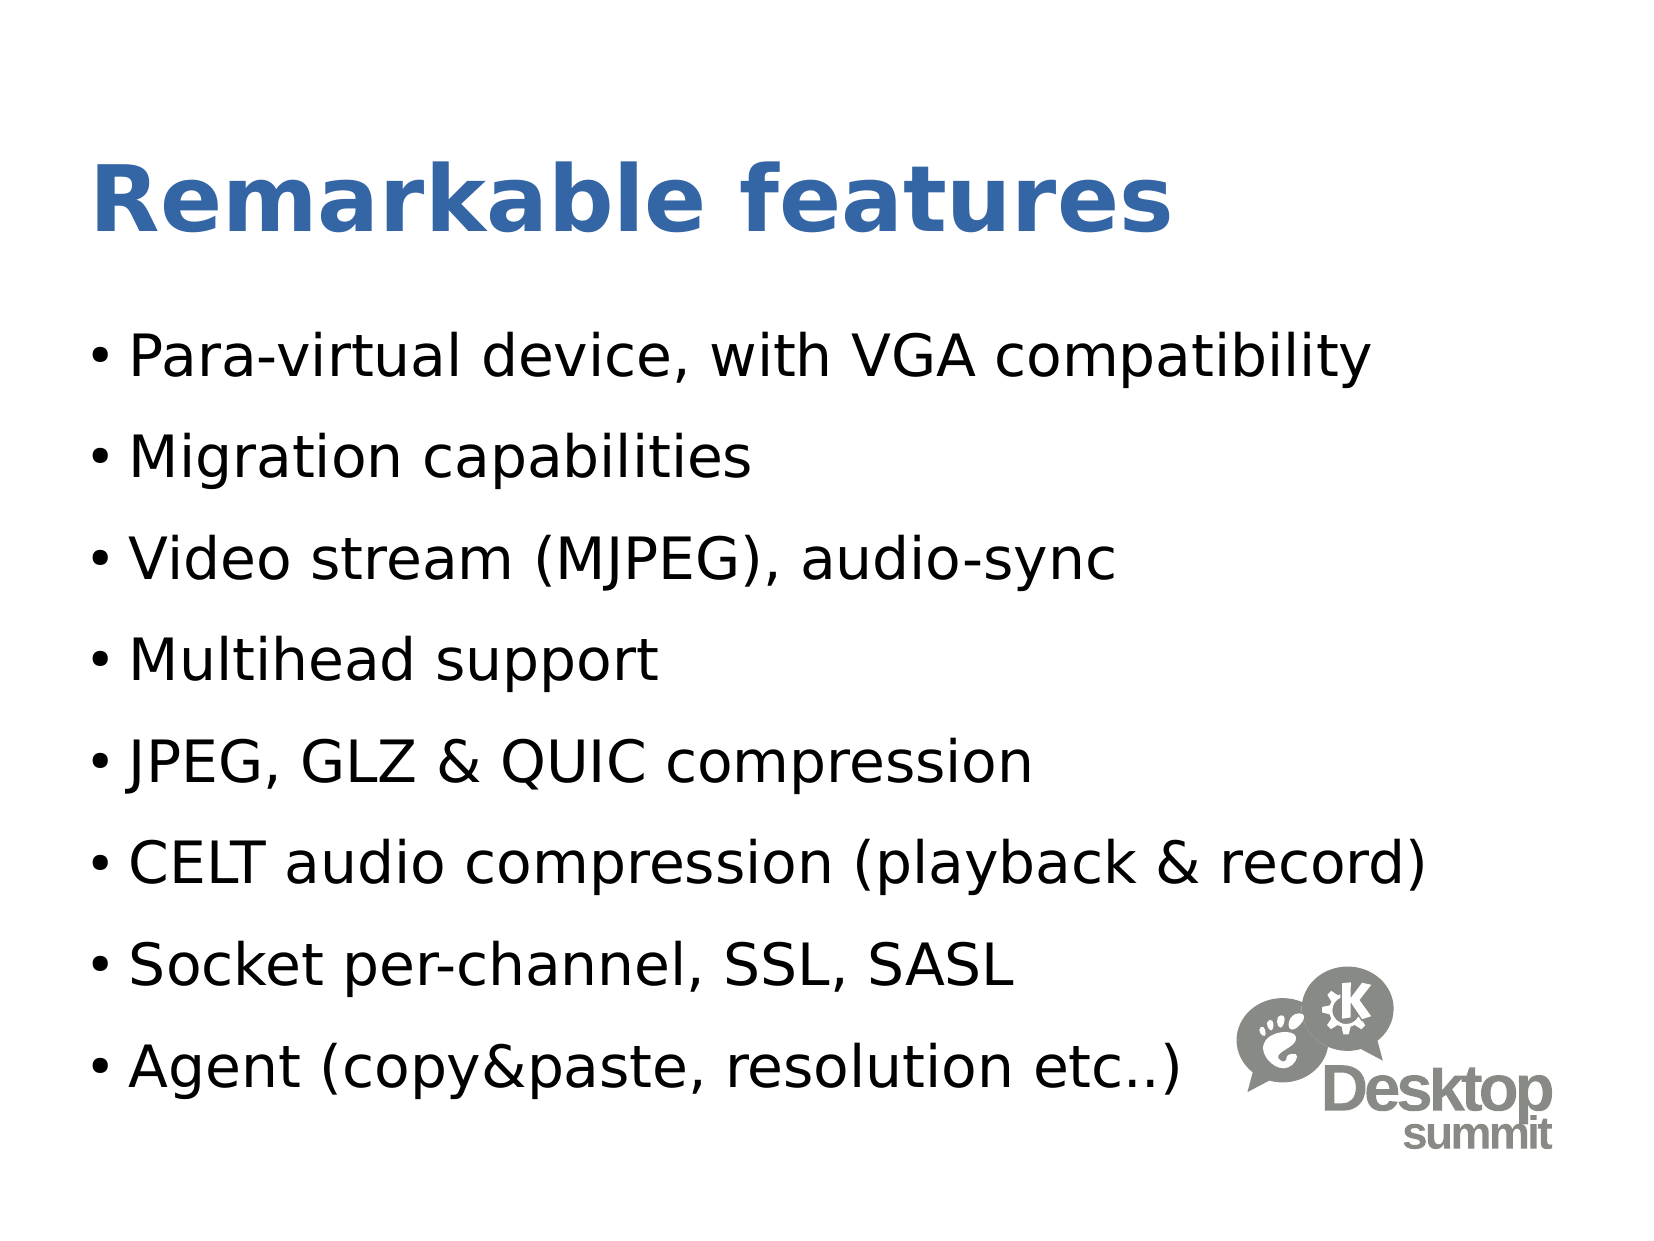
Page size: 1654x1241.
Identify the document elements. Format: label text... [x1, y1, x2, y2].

text_box Para-virtual device, with VGA compatibility Migration capabilities Video stream (MJPEG), audio-sync Multihead support JPEG, GLZ & QUIC compression CELT audio compression (playback & record) Socket per-channel, SSL, SASL Agent (copy&paste, resolution etc..) [75, 280, 1538, 1075]
text_box Remarkable features [75, 139, 1576, 301]
picture [1195, 887, 1613, 1201]
